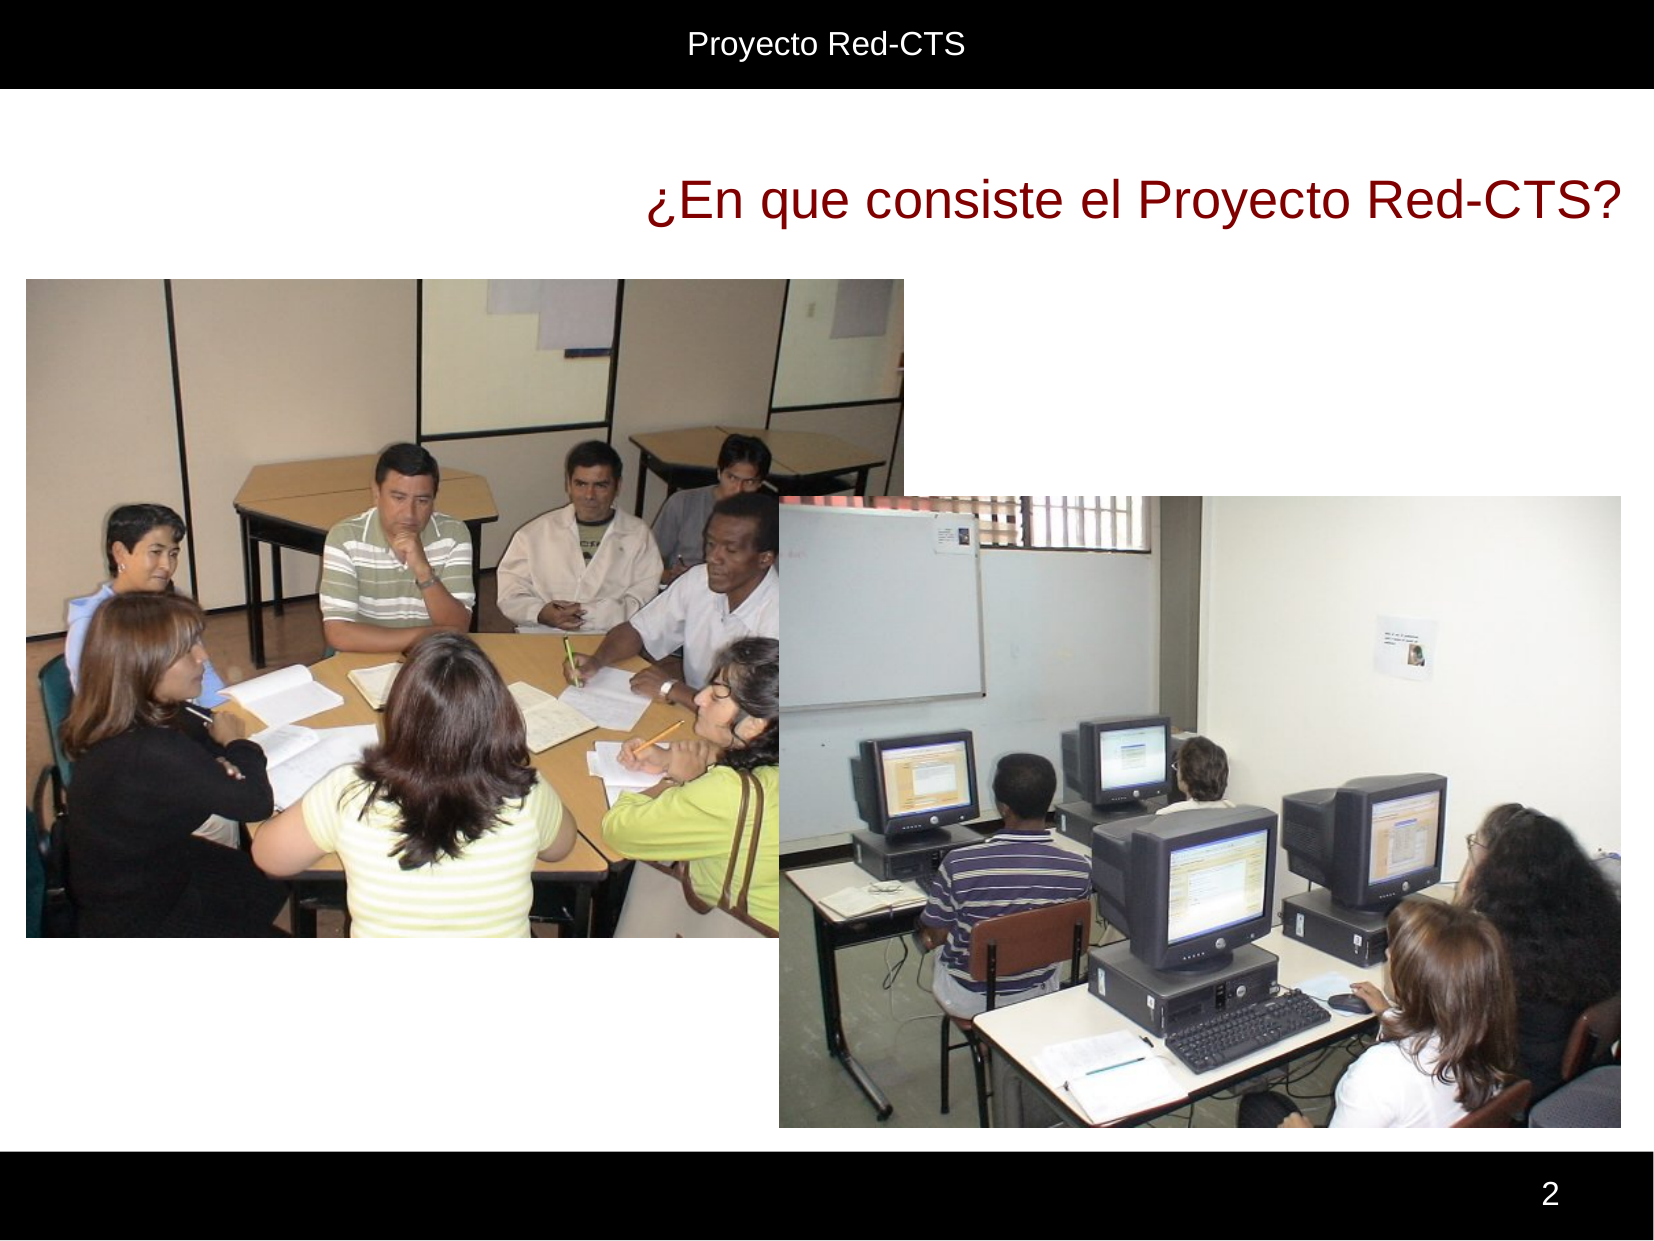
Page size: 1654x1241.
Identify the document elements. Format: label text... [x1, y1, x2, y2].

picture [26, 279, 1621, 1128]
text_box Proyecto Red-CTS [0, 0, 1654, 89]
title ¿En que consiste el Proyecto Red-CTS? [147, 147, 1625, 252]
